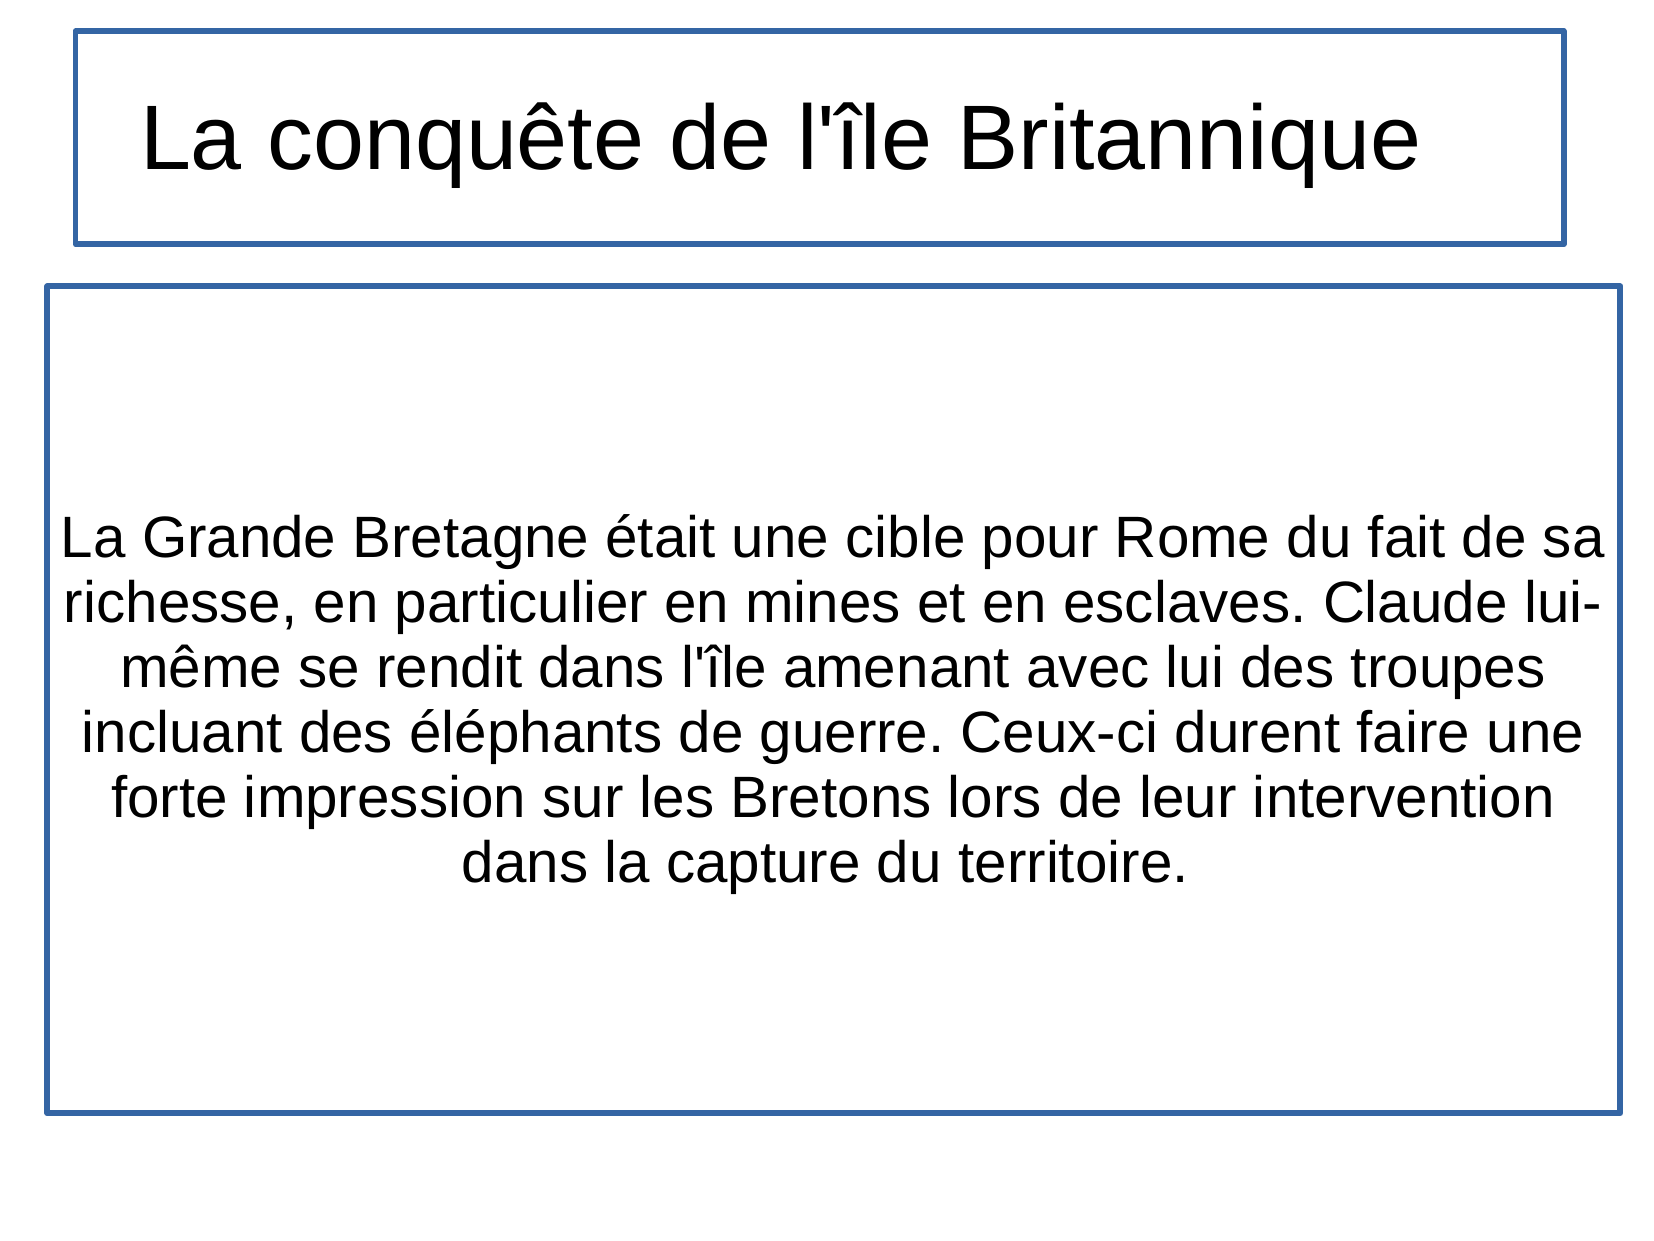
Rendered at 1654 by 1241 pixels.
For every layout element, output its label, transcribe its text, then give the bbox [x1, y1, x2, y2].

title La conquête de l'île Britannique [75, 31, 1564, 245]
subtitle La Grande Bretagne était une cible pour Rome du fait de sa richesse, en particulier en mines et en esclaves. Claude lui-même se rendit dans l'île amenant avec lui des troupes incluant des éléphants de guerre. Ceux-ci durent faire une forte impression sur les Bretons lors de leur intervention dans la capture du territoire. [47, 286, 1621, 1114]
